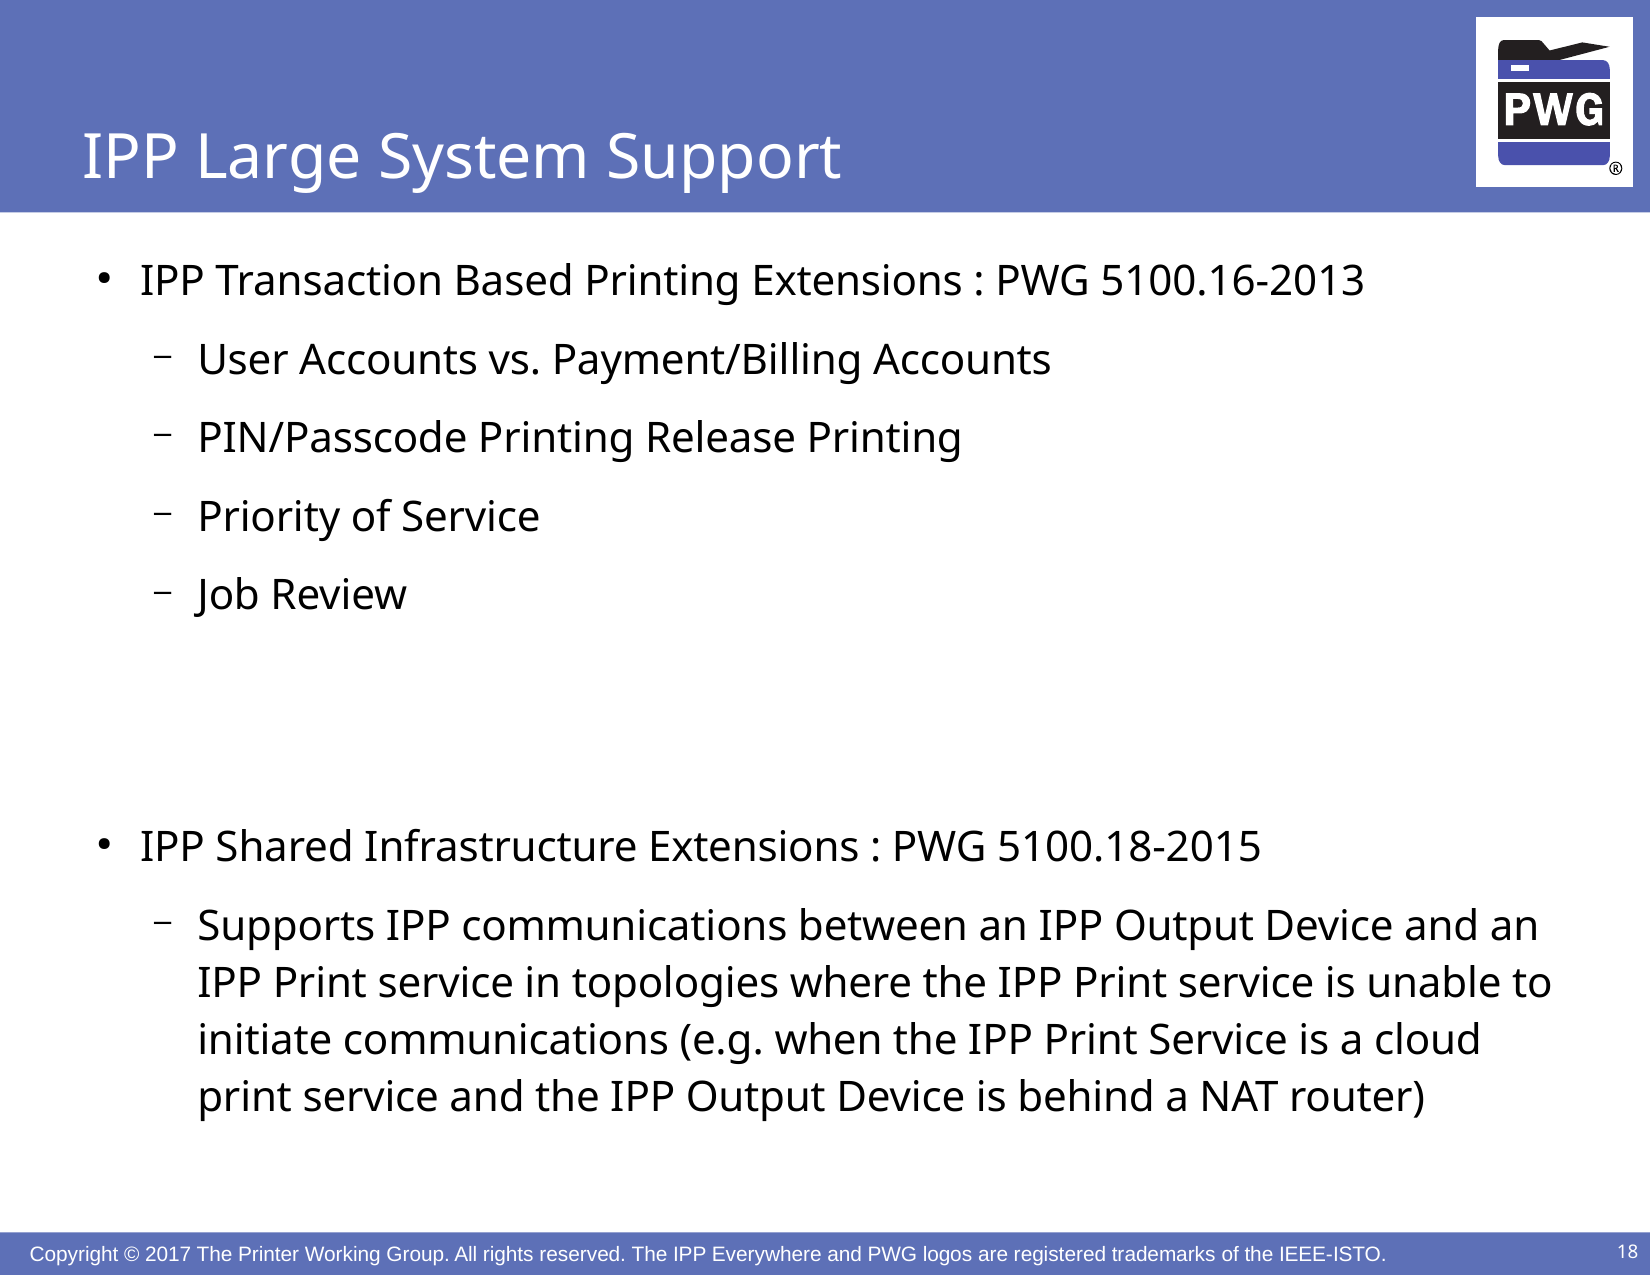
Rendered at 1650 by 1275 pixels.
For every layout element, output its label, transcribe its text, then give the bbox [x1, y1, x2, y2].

title IPP Large System Support [82, 8, 1451, 198]
list IPP Transaction Based Printing Extensions : PWG 5100.16-2013 User Accounts vs. Payment/Billing Accounts PIN/Passcode Printing Release Printing Priority of Service Job Review IPP Shared Infrastructure Extensions : PWG 5100.18-2015 Supports IPP communications between an IPP Output Device and an IPP Print service in topologies where the IPP Print service is unable to initiate communications (e.g. when the IPP Print Service is a cloud print service and the IPP Output Device is behind a NAT router) [82, 251, 1568, 1138]
